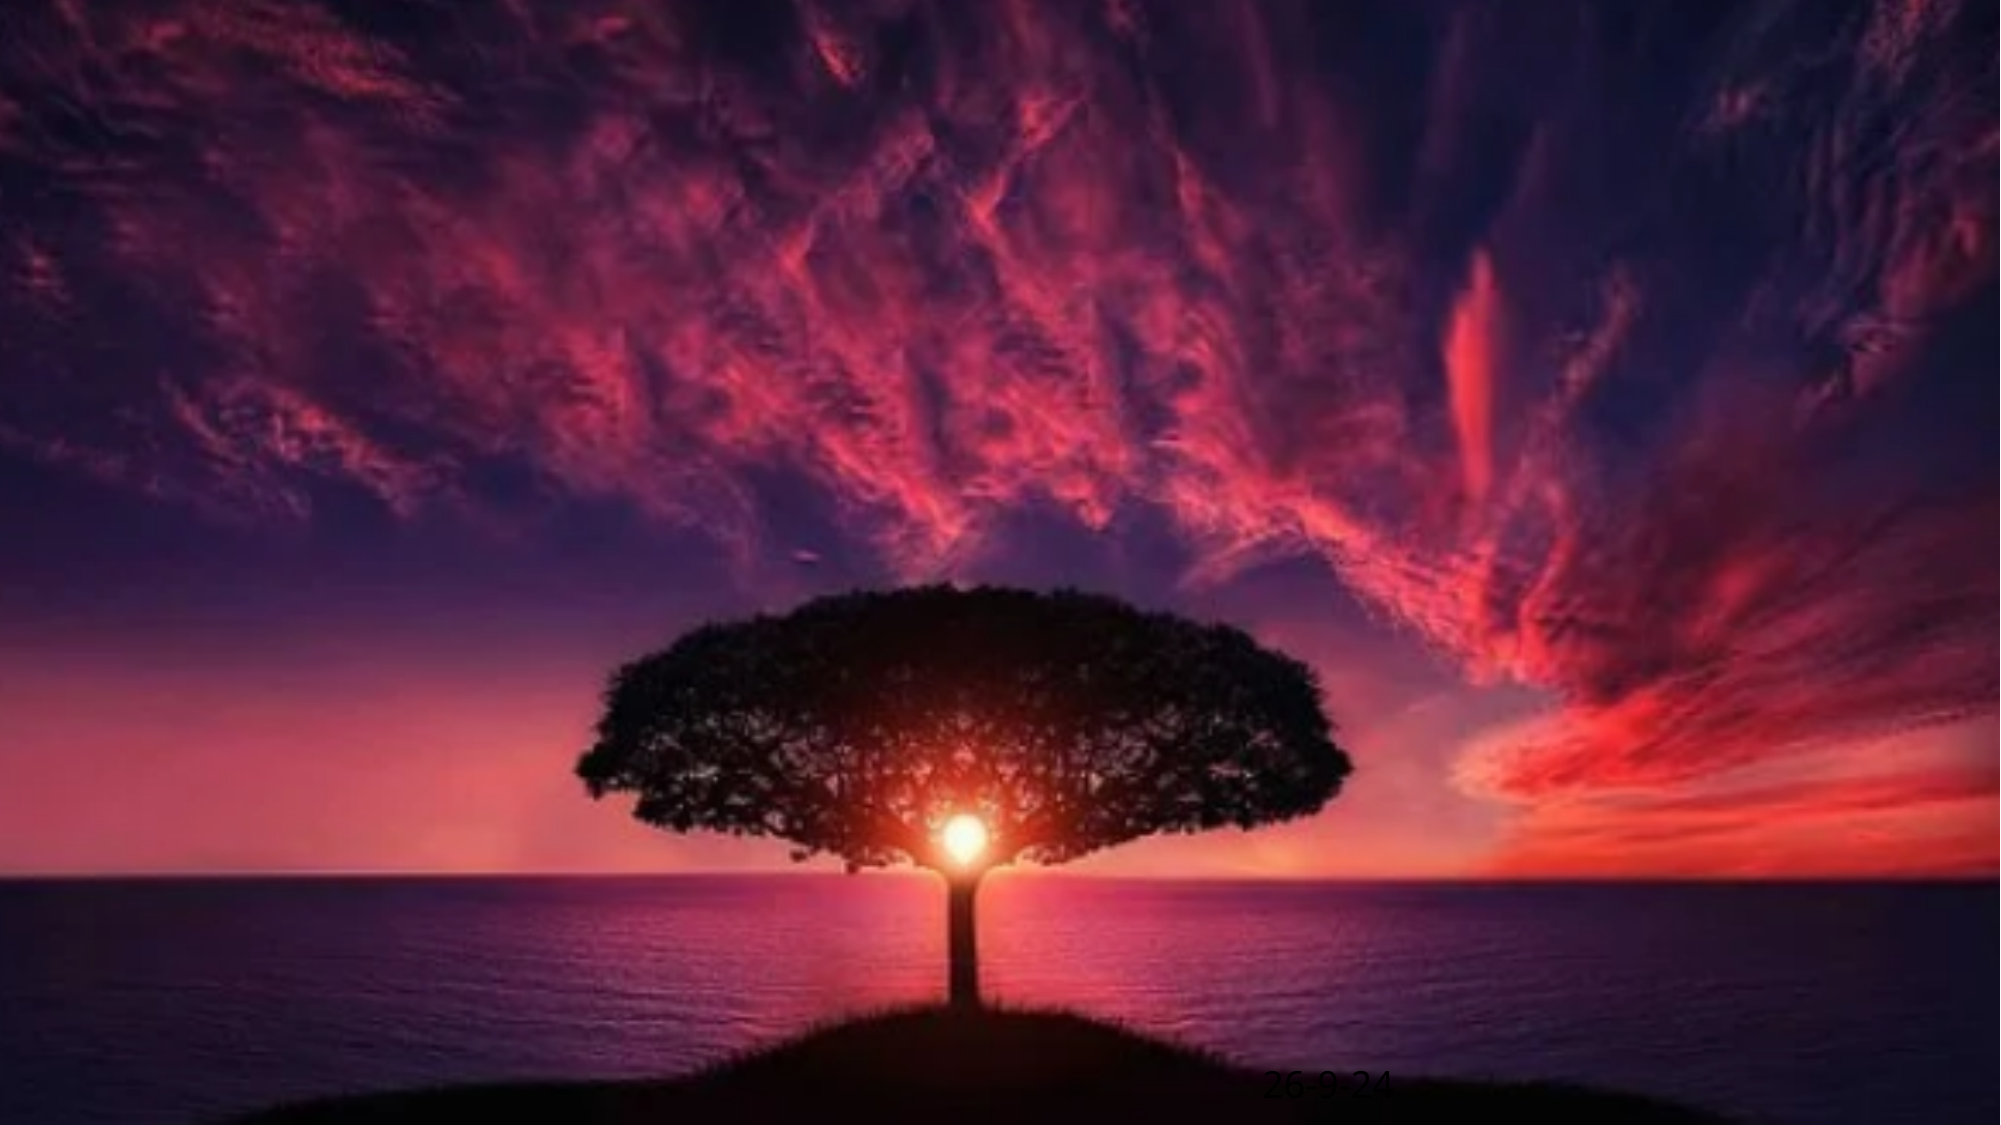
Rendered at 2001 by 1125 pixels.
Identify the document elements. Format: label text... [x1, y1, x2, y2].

picture [0, 0, 2000, 1125]
slide_number 21-3-25 [1247, 1053, 1715, 1114]
